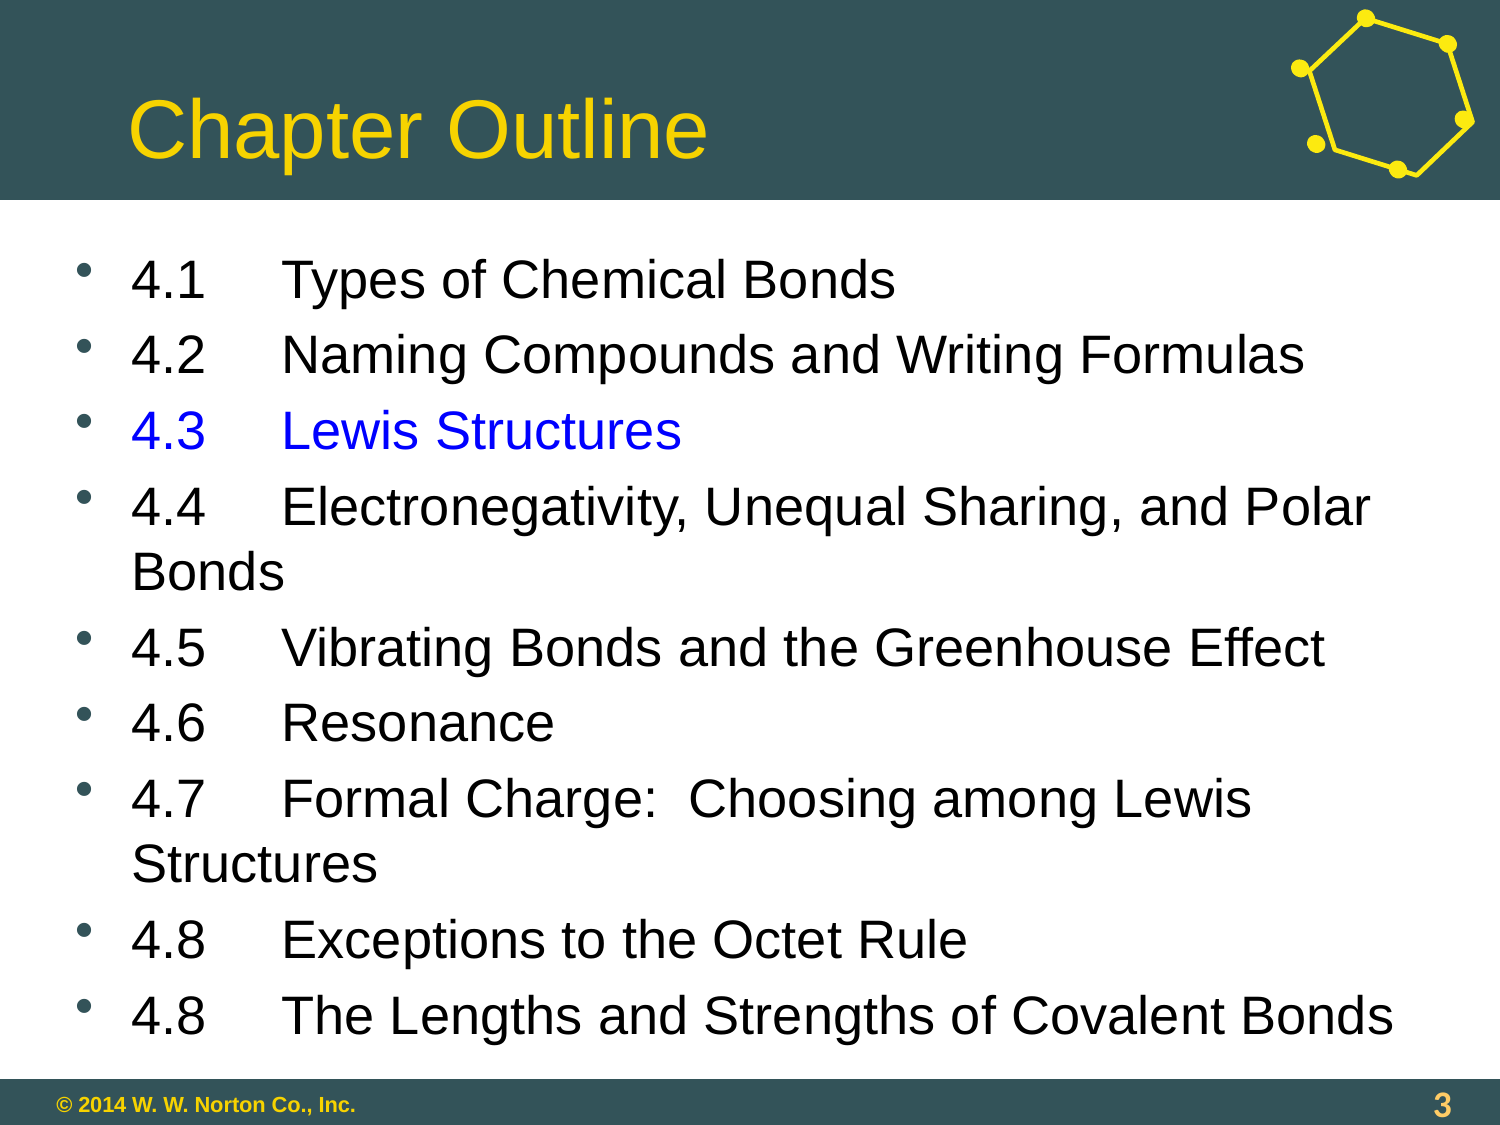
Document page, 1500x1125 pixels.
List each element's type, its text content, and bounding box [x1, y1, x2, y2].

list 4.1 Types of Chemical Bonds 4.2 Naming Compounds and Writing Formulas 4.3 Lewis Structures 4.4 Electronegativity, Unequal Sharing, and Polar Bonds 4.5 Vibrating Bonds and the Greenhouse Effect 4.6 Resonance 4.7 Formal Charge: Choosing among Lewis Structures 4.8 Exceptions to the Octet Rule 4.8 The Lengths and Strengths of Covalent Bonds [60, 236, 1441, 974]
slide_number <number> [1417, 1076, 1468, 1125]
title Chapter Outline [112, 50, 1388, 200]
